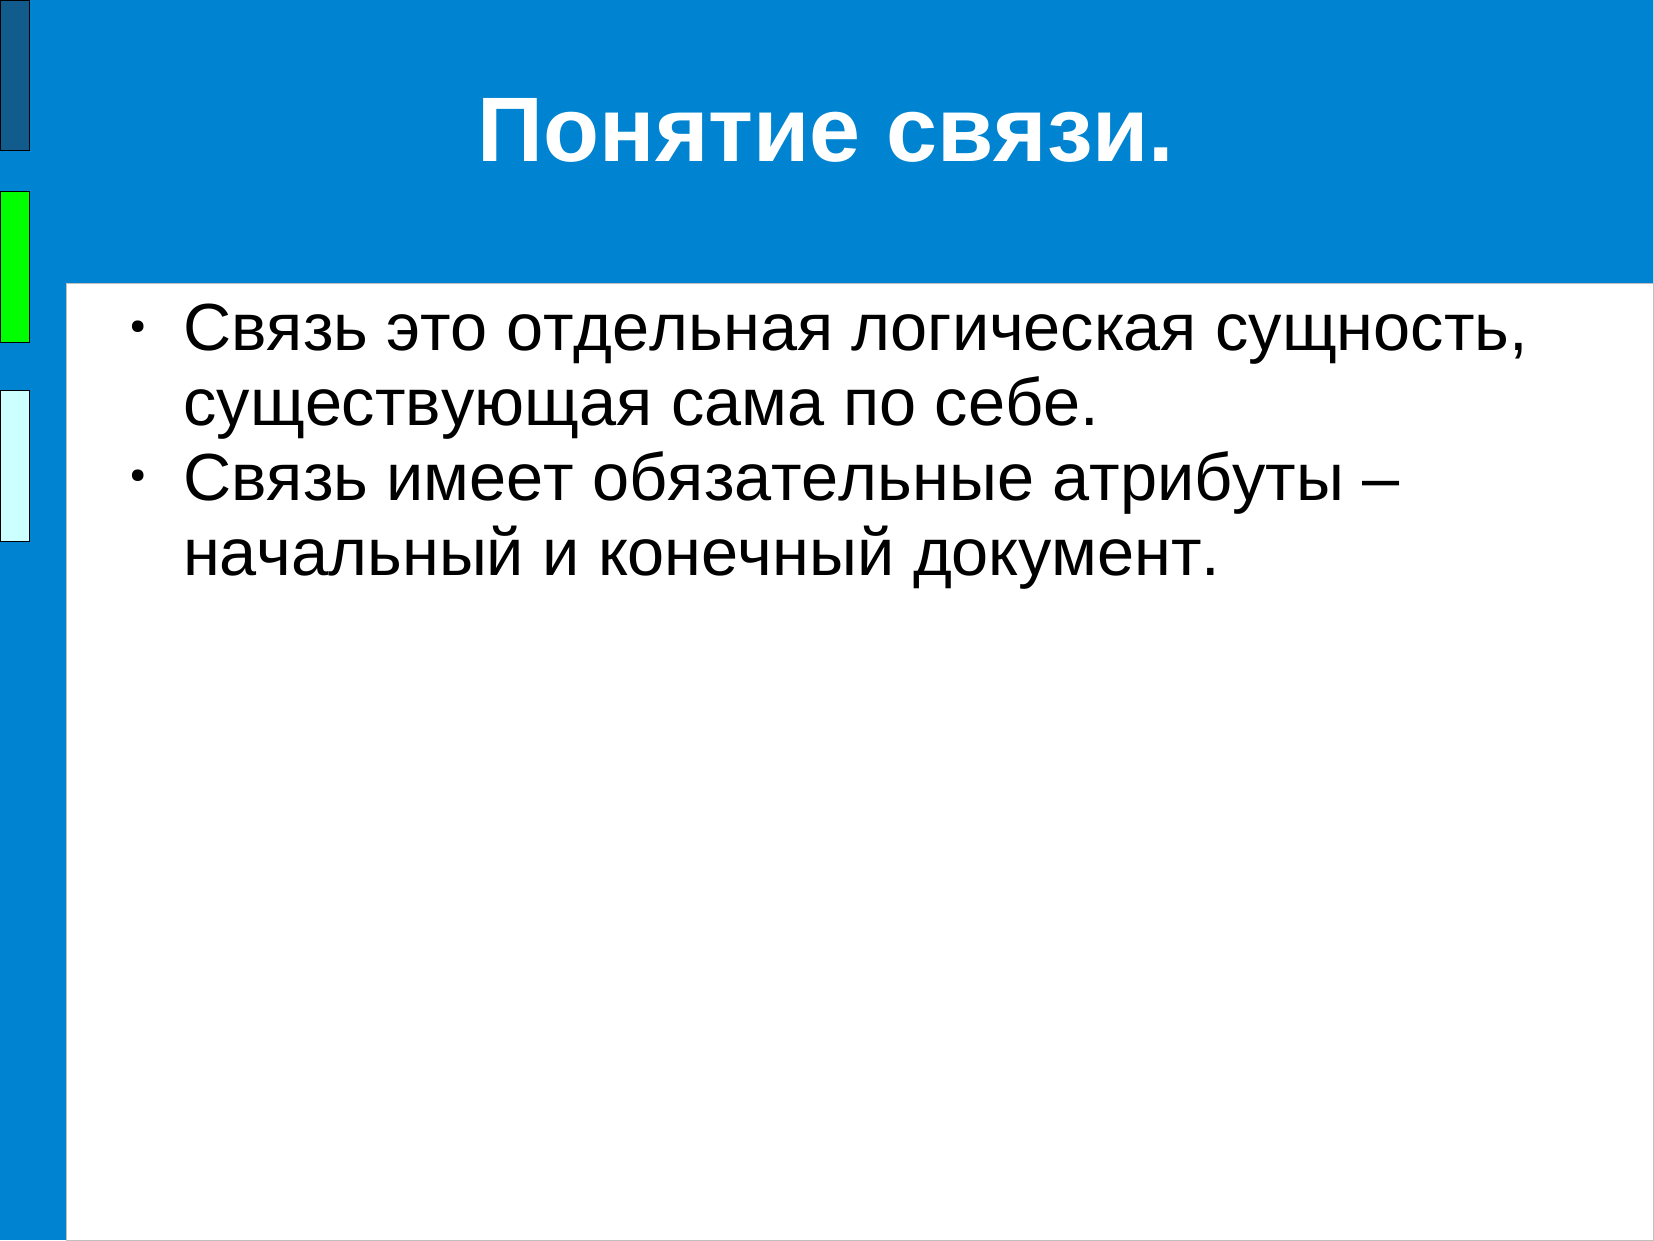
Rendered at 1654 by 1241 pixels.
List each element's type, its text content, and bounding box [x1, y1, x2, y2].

title Понятие связи. [82, 33, 1571, 226]
list Связь это отдельная логическая сущность, существующая сама по себе. Связь имеет обязательные атрибуты – начальный и конечный документ. [82, 290, 1571, 1094]
